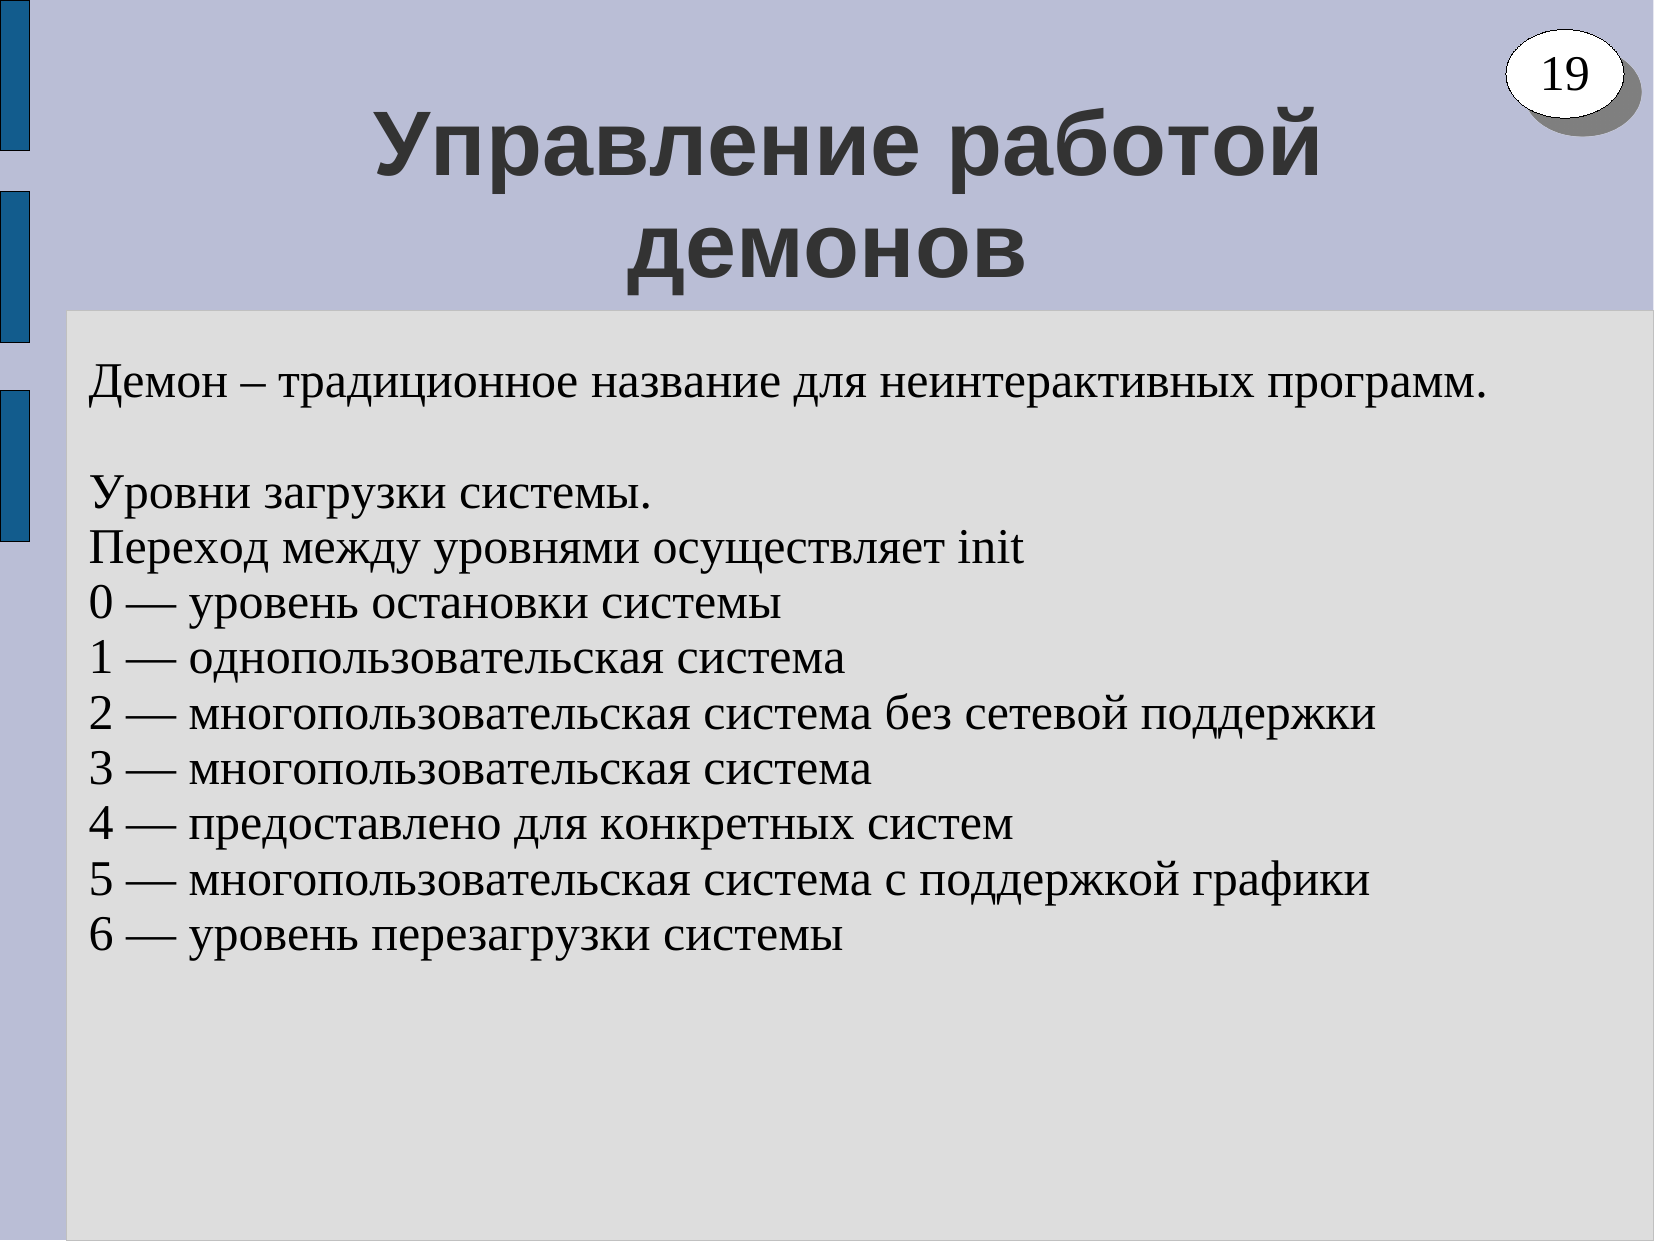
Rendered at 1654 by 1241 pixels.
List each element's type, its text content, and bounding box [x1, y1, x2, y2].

text_box Демон – традиционное название для неинтерактивных программ. Уровни загрузки системы. Переход между уровнями осуществляет init 0 — уровень остановки системы 1 — однопользовательская система 2 — многопользовательская система без сетевой поддержки 3 — многопользовательская система 4 — предоставлено для конкретных систем 5 — многопользовательская система с поддержкой графики 6 — уровень перезагрузки системы [88, 353, 1489, 962]
title Управление работой демонов [121, 91, 1534, 299]
text_box 19 [1505, 29, 1625, 119]
